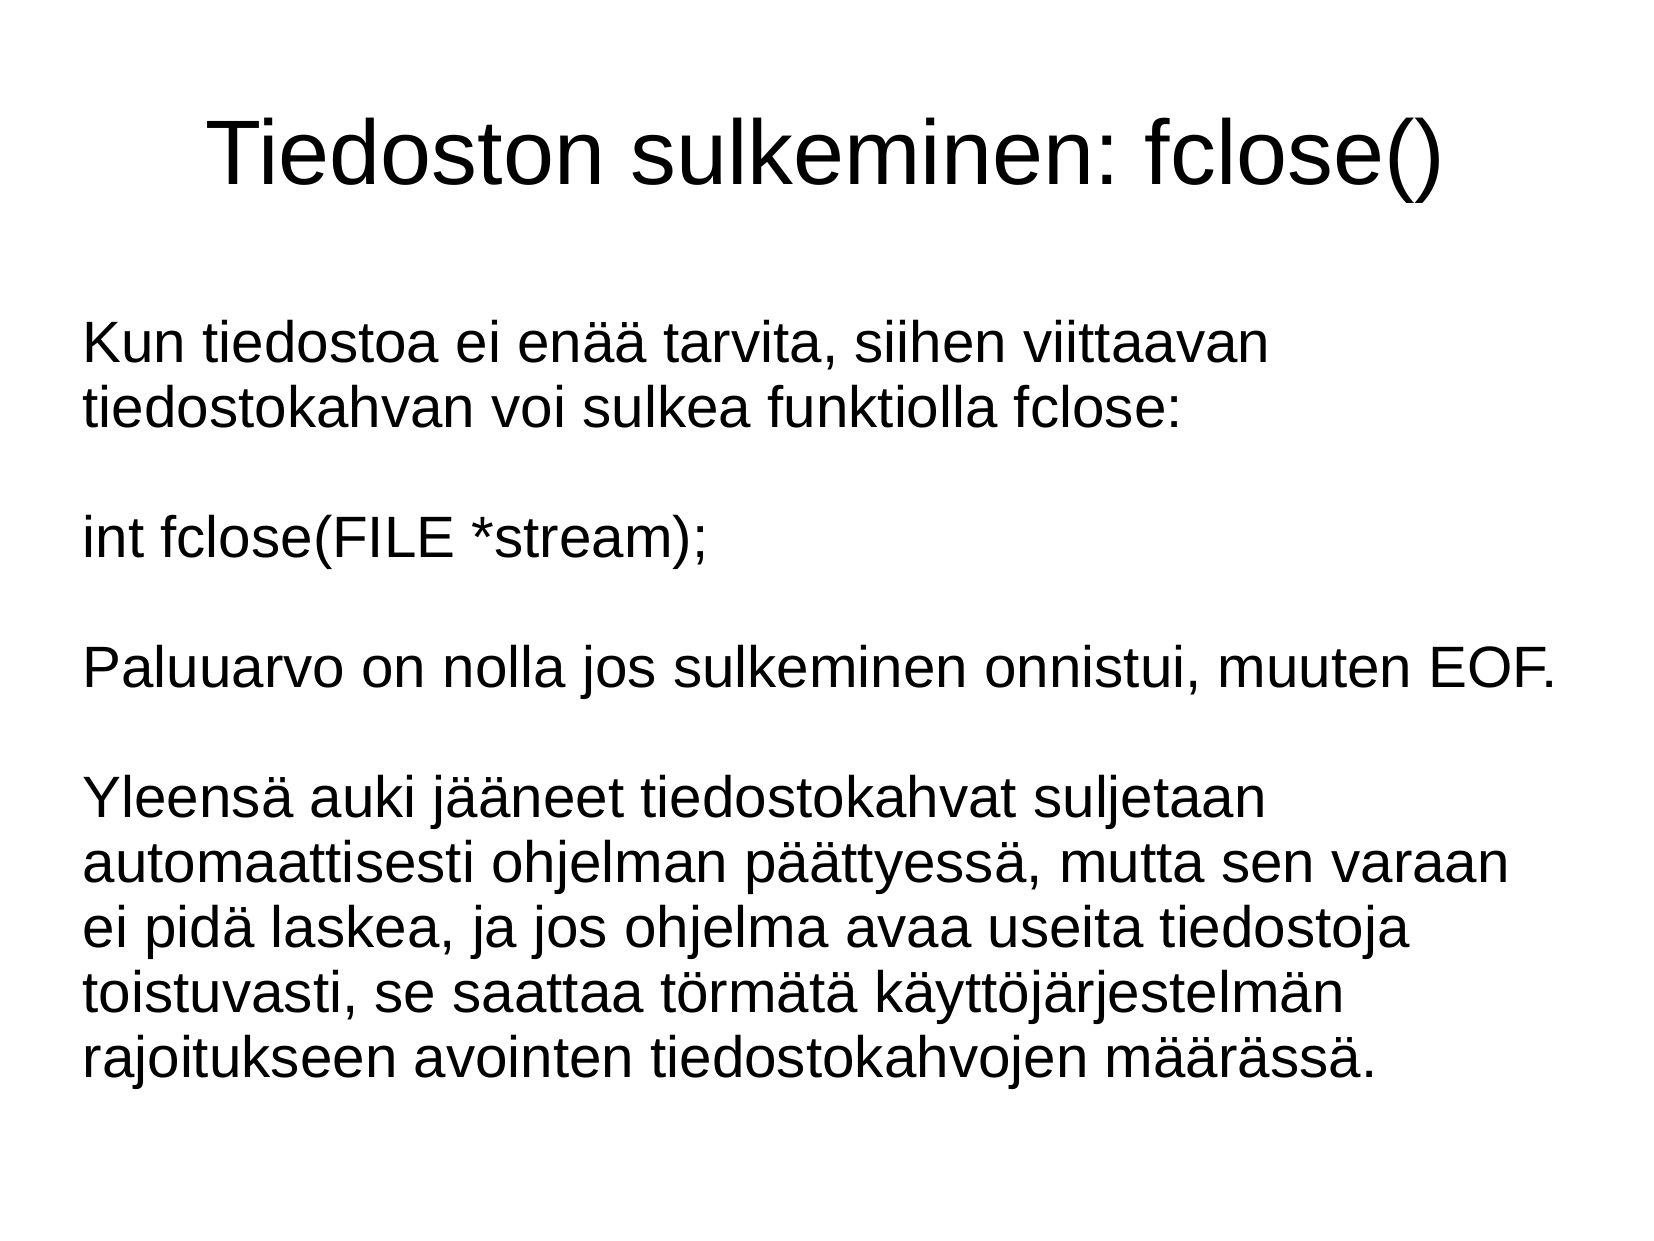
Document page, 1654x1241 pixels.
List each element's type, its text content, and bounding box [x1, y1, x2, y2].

title Tiedoston sulkeminen: fclose() [82, 56, 1571, 250]
subtitle Kun tiedostoa ei enää tarvita, siihen viittaavan tiedostokahvan voi sulkea funktiolla fclose: int fclose(FILE *stream); Paluuarvo on nolla jos sulkeminen onnistui, muuten EOF. Yleensä auki jääneet tiedostokahvat suljetaan automaattisesti ohjelman päättyessä, mutta sen varaan ei pidä laskea, ja jos ohjelma avaa useita tiedostoja toistuvasti, se saattaa törmätä käyttöjärjestelmän rajoitukseen avointen tiedostokahvojen määrässä. [82, 297, 1571, 1102]
